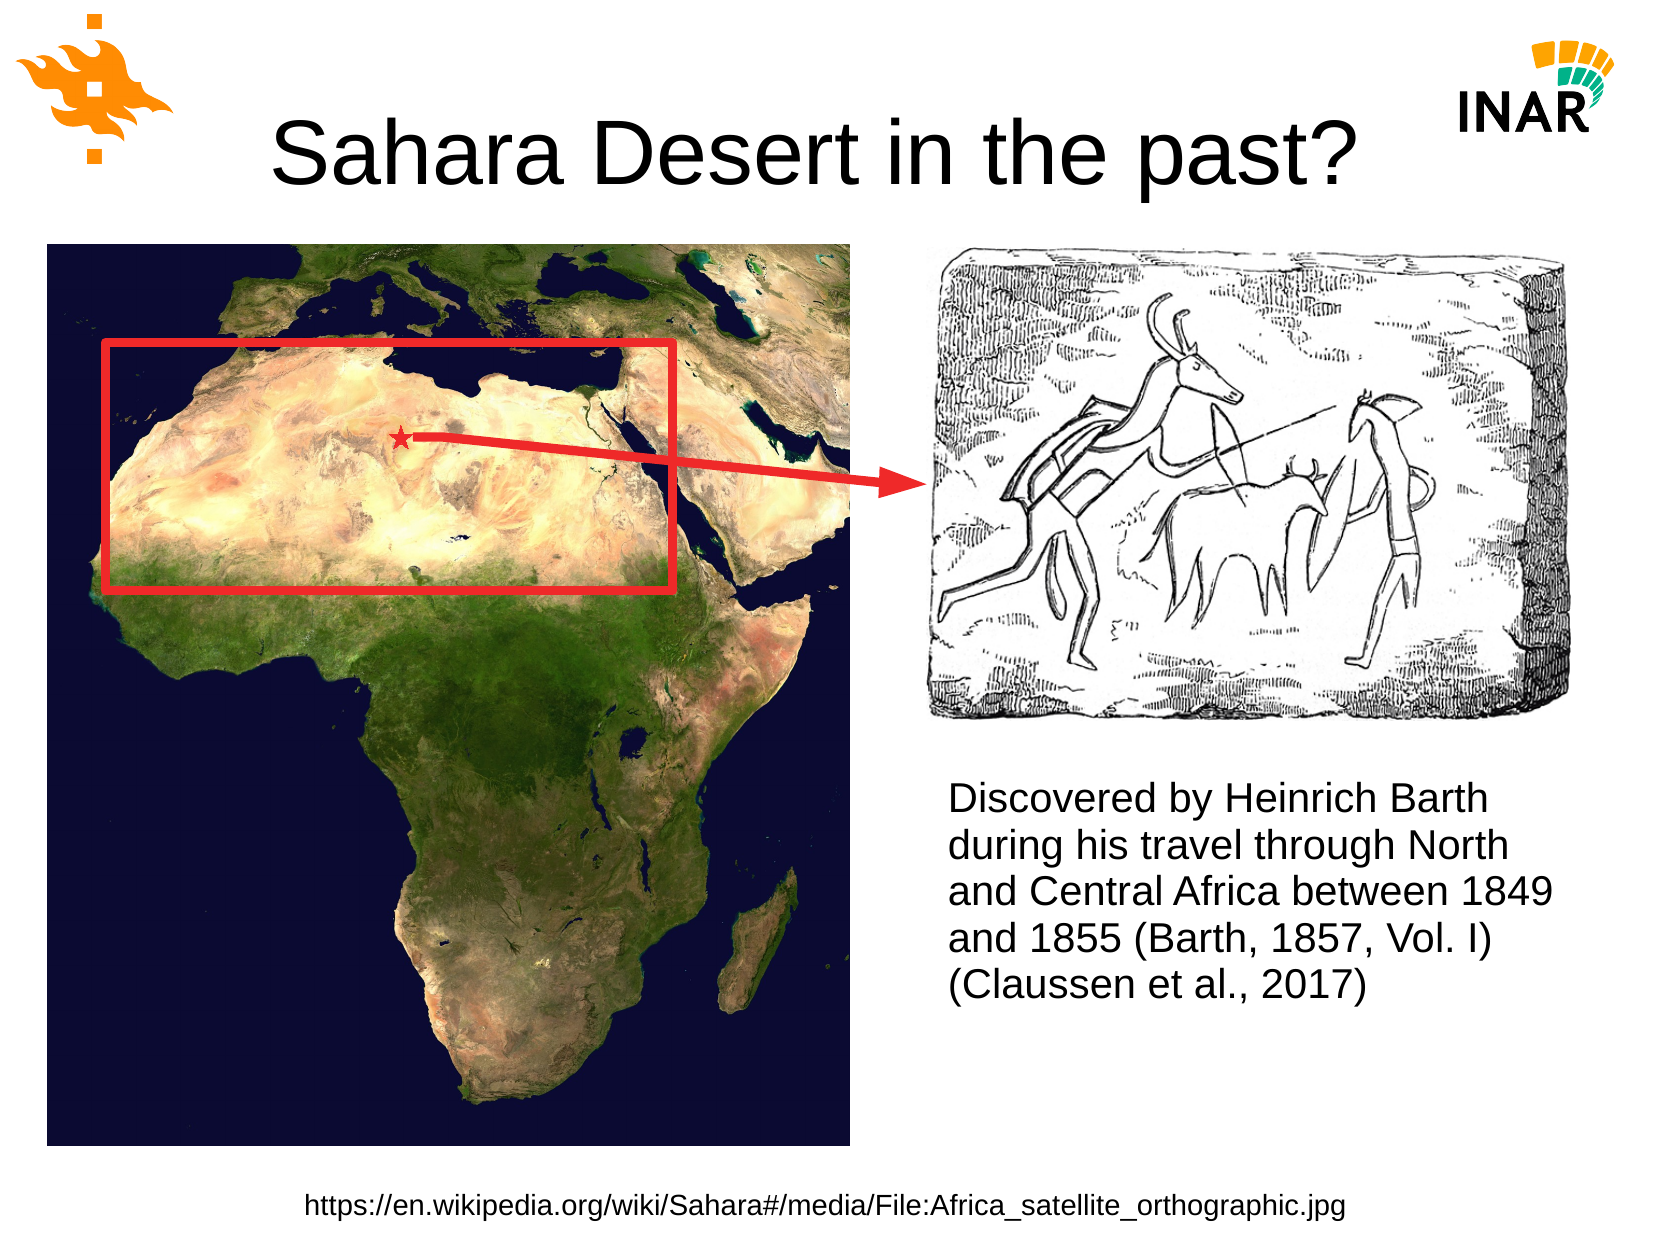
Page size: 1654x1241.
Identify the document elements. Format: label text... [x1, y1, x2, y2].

picture [110, 347, 668, 586]
picture [47, 244, 850, 1146]
picture [926, 247, 1571, 721]
text_box [389, 425, 412, 449]
text_box Discovered by Heinrich Barth during his travel through North and Central Africa between 1849 and 1855 (Barth, 1857, Vol. I) (Claussen et al., 2017) [933, 767, 1571, 1015]
text_box https://en.wikipedia.org/wiki/Sahara#/media/File:Africa_satellite_orthographic.jpg [289, 1181, 1365, 1241]
title Sahara Desert in the past? [177, 49, 1453, 257]
picture [0, 0, 188, 178]
picture [1417, 1, 1652, 179]
